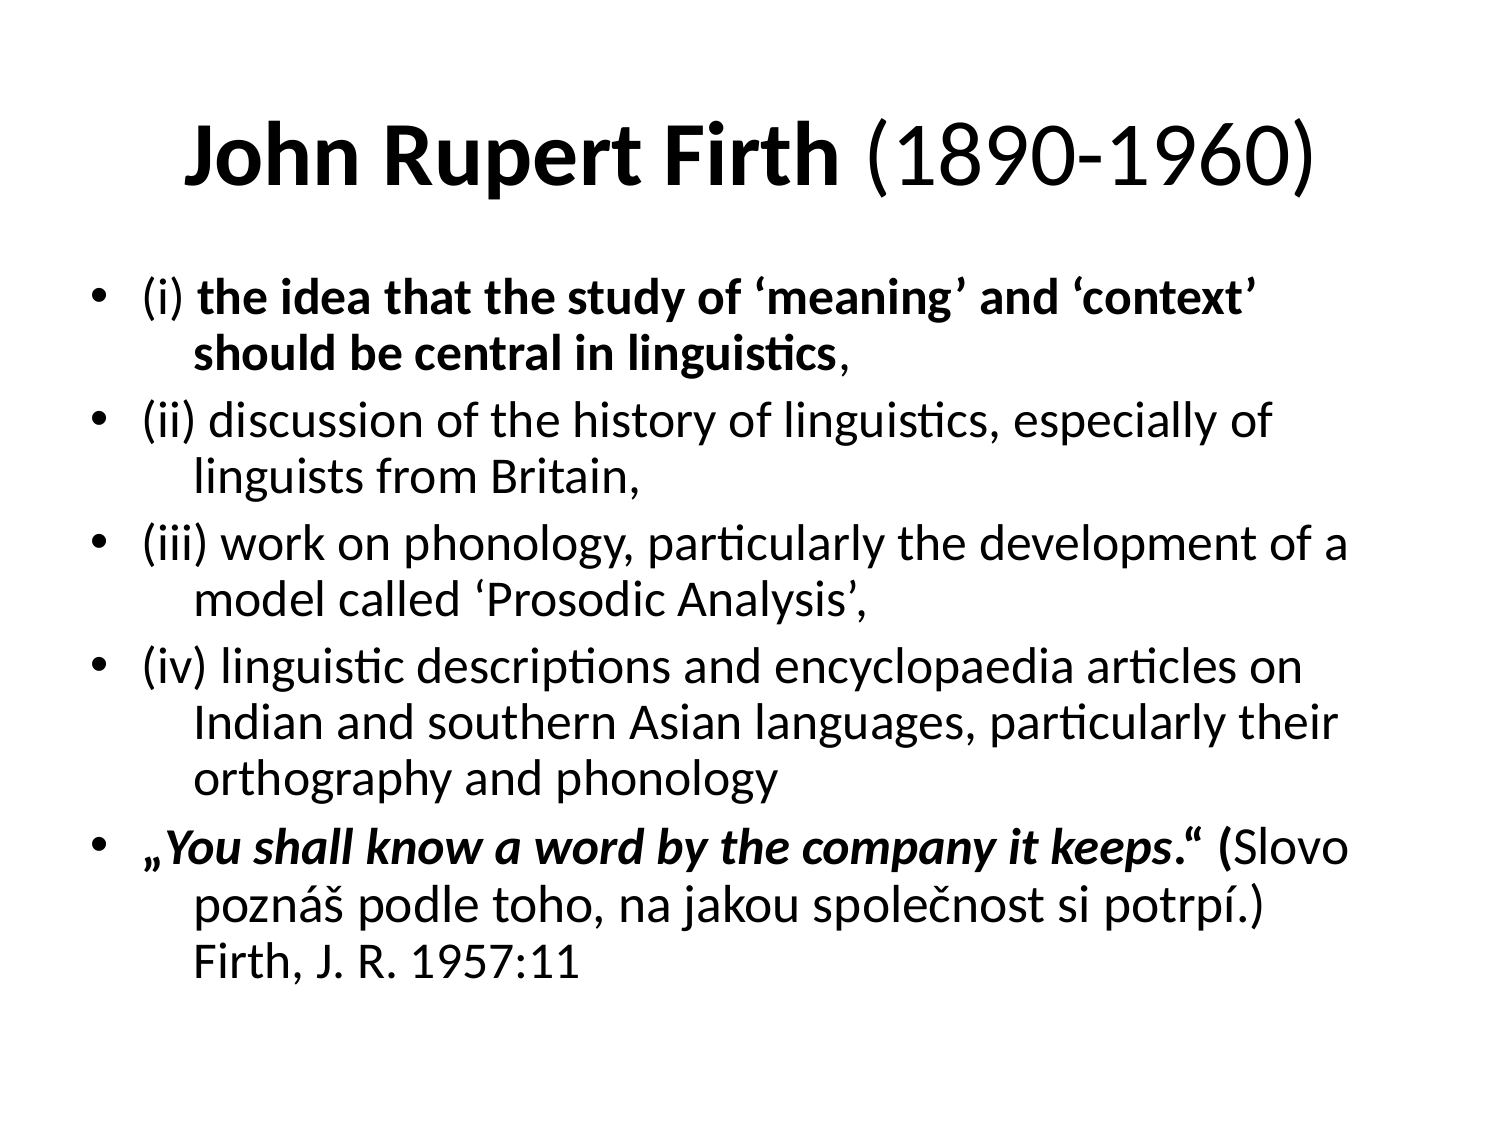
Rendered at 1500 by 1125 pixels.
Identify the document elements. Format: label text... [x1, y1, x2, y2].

list (i) the idea that the study of ‘meaning’ and ‘context’ should be central in linguistics, (ii) discussion of the history of linguistics, especially of linguists from Britain, (iii) work on phonology, particularly the development of a model called ‘Prosodic Analysis’, (iv) linguistic descriptions and encyclopaedia articles on Indian and southern Asian languages, particularly their orthography and phonology „You shall know a word by the company it keeps.“ (Slovo poznáš podle toho, na jakou společnost si potrpí.) Firth, J. R. 1957:11 [75, 262, 1426, 1005]
title John Rupert Firth (1890-1960) [76, 54, 1427, 243]
